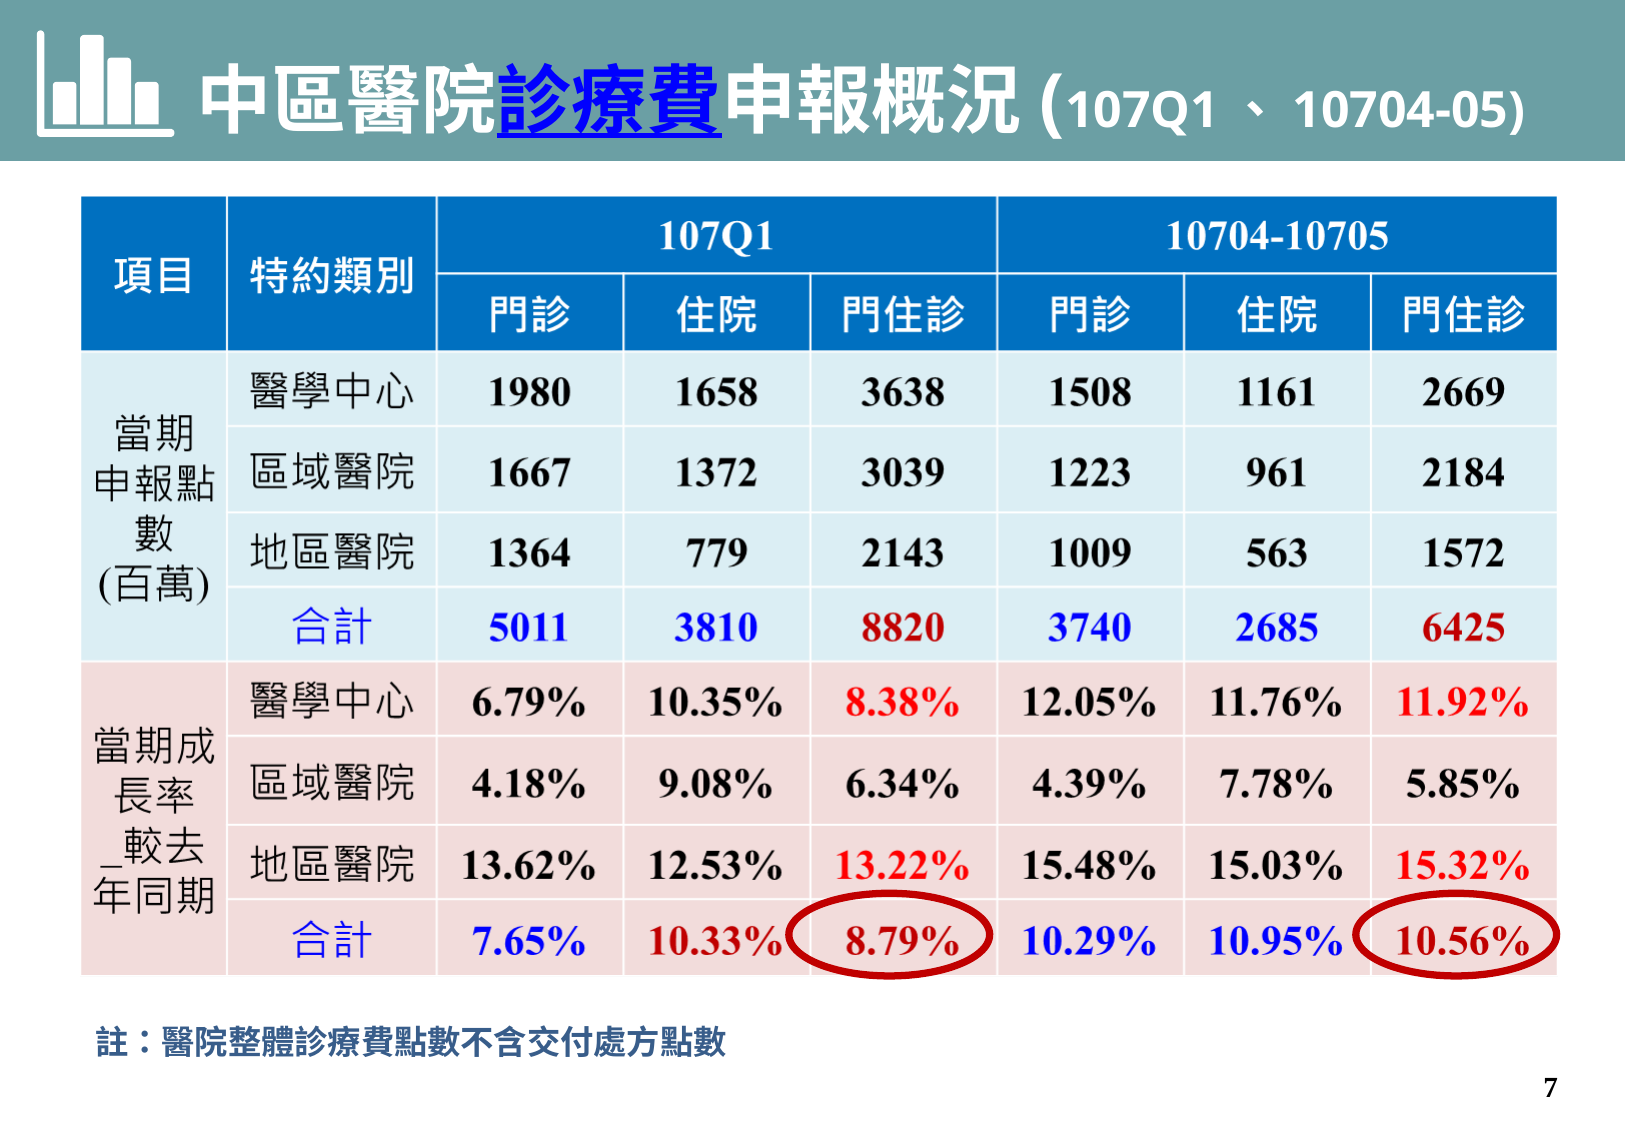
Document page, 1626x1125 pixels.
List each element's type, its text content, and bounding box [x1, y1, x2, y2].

text_box [36, 30, 175, 137]
title 中區醫院診療費申報概況(107Q1、10704-05) [94, 21, 1625, 173]
text_box [80, 34, 104, 125]
text_box <編號> [1528, 1054, 1616, 1118]
picture [1360, 897, 1552, 972]
picture [80, 195, 1558, 989]
text_box [107, 57, 132, 125]
text_box [52, 81, 77, 125]
text_box 註：醫院整體診療費點數不含交付處方點數 [80, 1013, 978, 1069]
picture [0, 0, 1625, 161]
text_box [134, 81, 159, 125]
